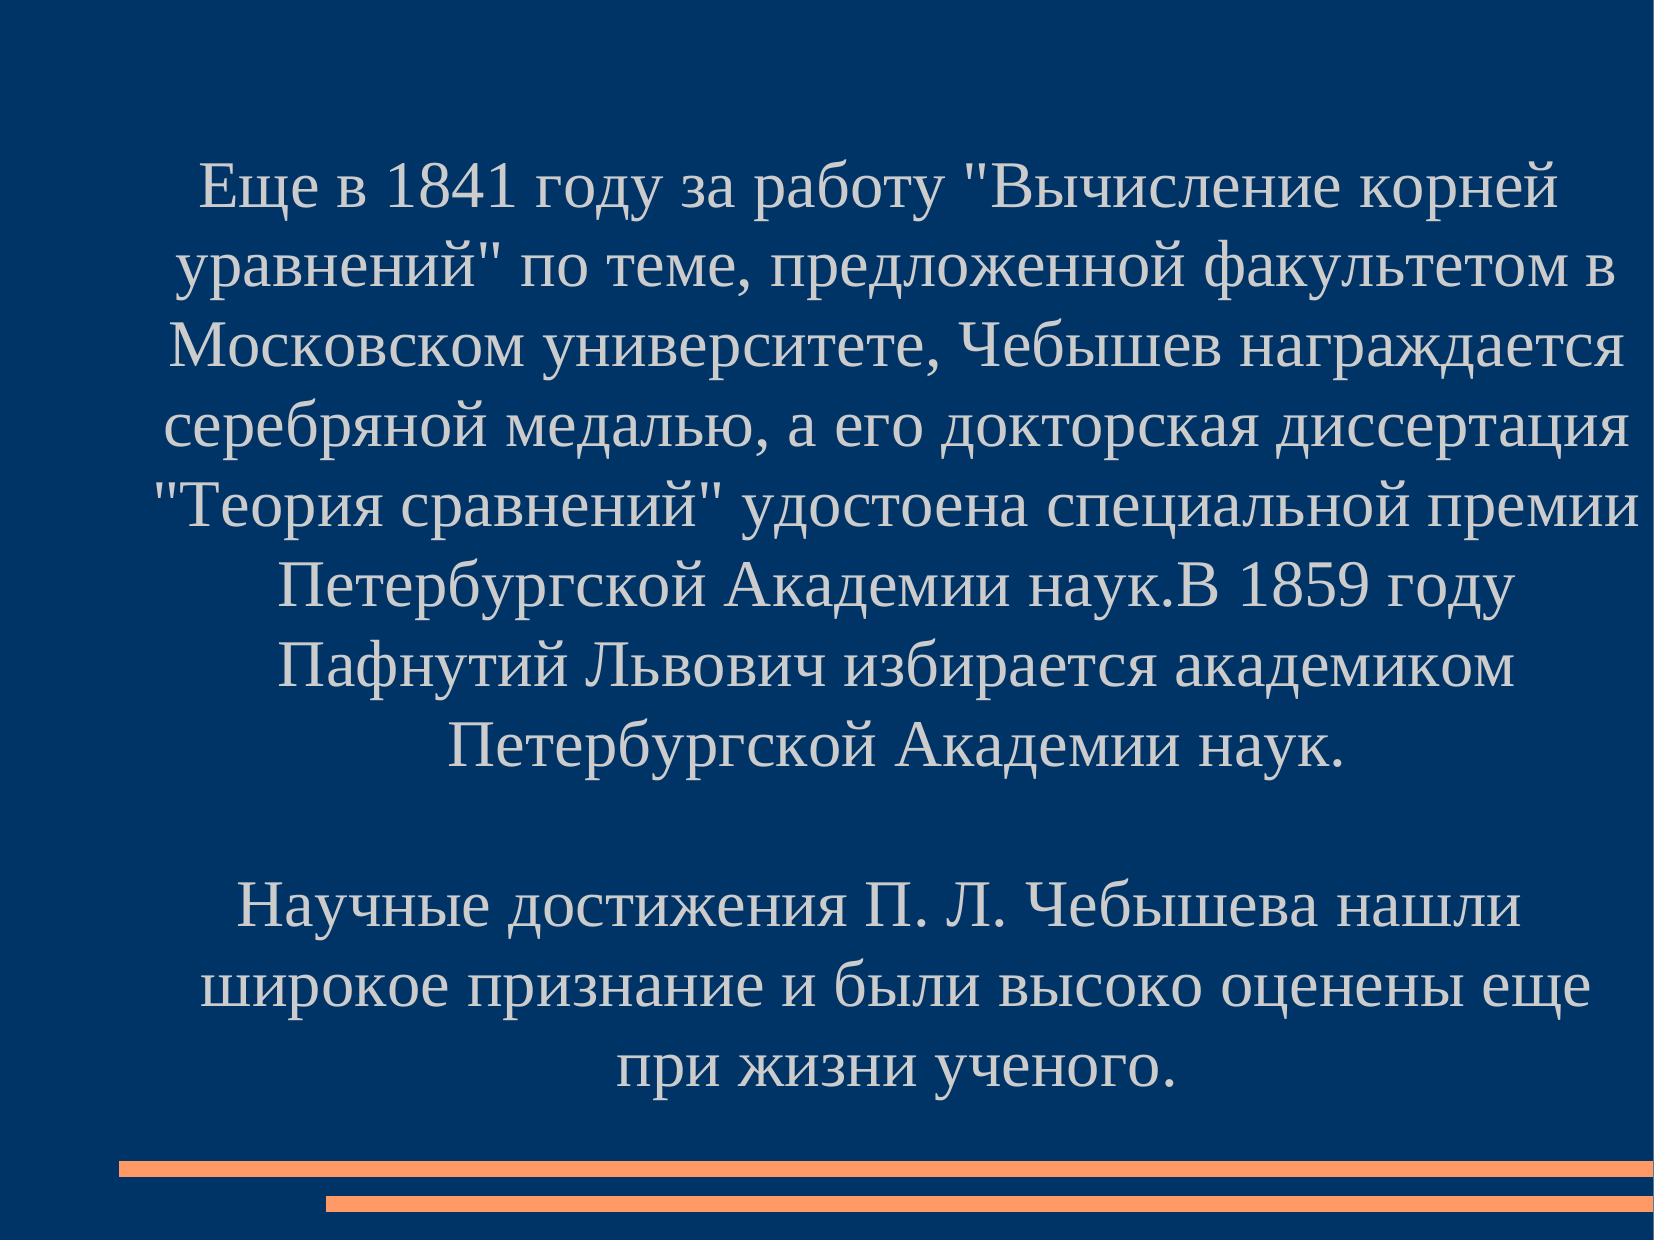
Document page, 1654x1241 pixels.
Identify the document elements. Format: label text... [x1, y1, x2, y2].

subtitle Еще в 1841 году за работу "Вычисление корней уравнений" по теме, предложенной факультетом в Московском университете, Чебышев награждается серебряной медалью, а его докторская диссертация "Теория сравнений" удостоена специальной премии Петербургской Академии наук.В 1859 году Пафнутий Львович избирается академиком Петербургской Академии наук. Научные достижения П. Л. Чебышева нашли широкое признание и были высоко оценены еще при жизни ученого. [0, 0, 1654, 1241]
